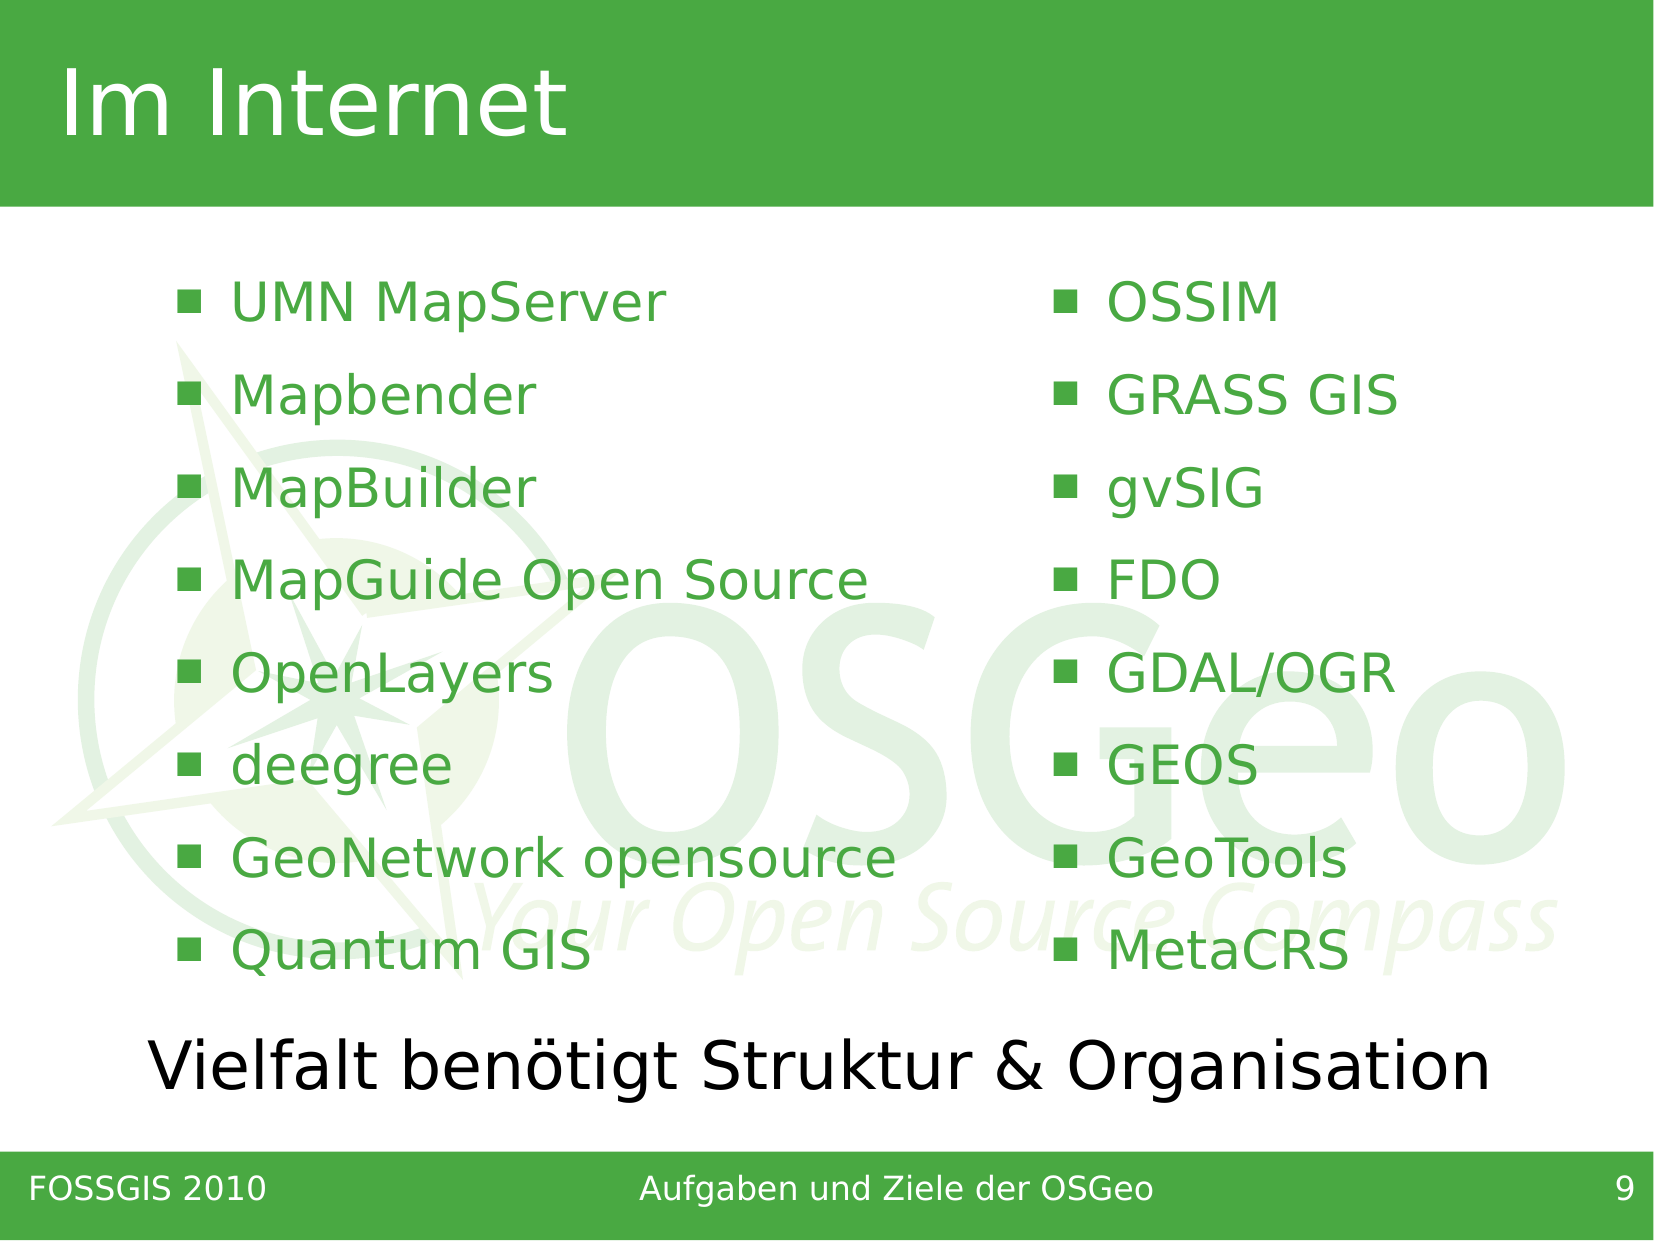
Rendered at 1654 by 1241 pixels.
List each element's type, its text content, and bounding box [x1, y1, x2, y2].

list Vielfalt benötigt Struktur & Organisation [47, 1027, 1595, 1106]
list UMN MapServer Mapbender MapBuilder MapGuide Open Source OpenLayers deegree GeoNetwork opensource Quantum GIS [159, 271, 1035, 983]
list OSSIM GRASS GIS gvSIG FDO GDAL/OGR GEOS GeoTools MetaCRS [1035, 271, 1619, 983]
title Im Internet [59, 29, 1536, 178]
